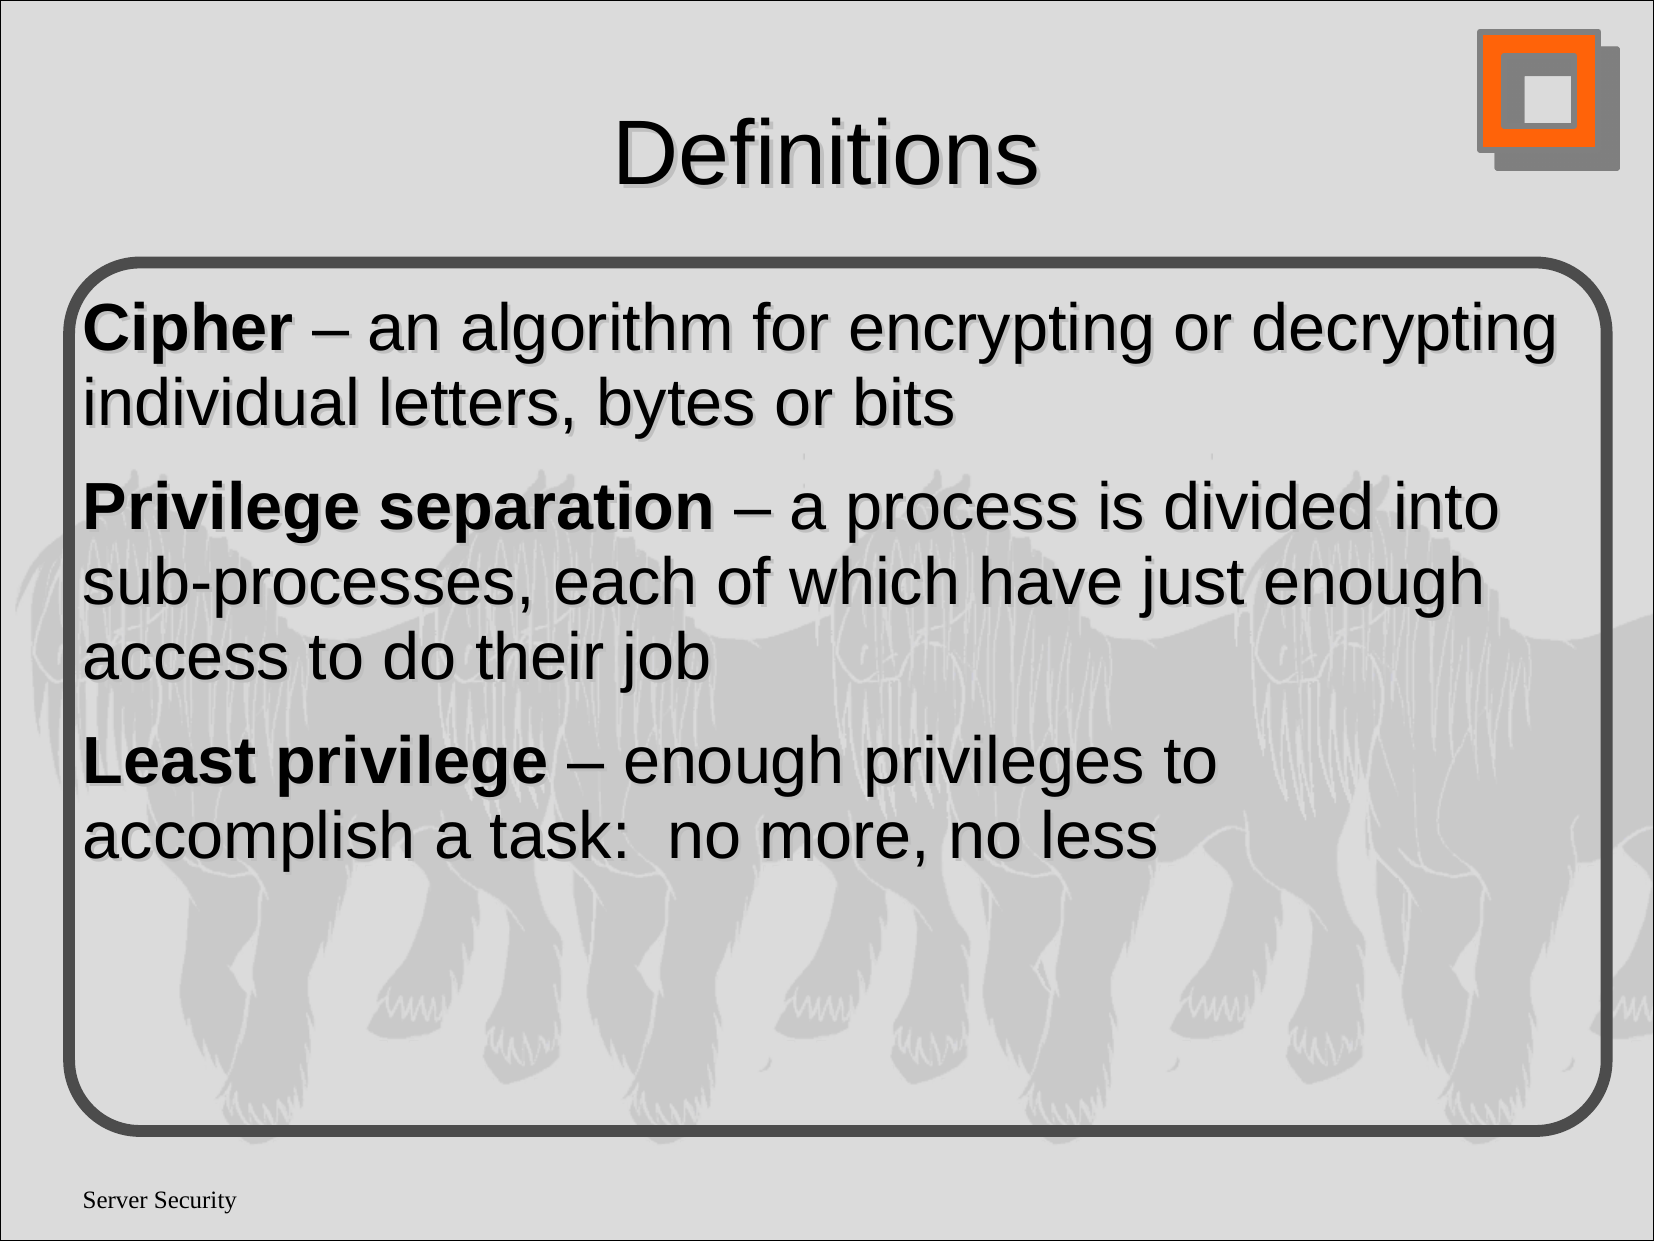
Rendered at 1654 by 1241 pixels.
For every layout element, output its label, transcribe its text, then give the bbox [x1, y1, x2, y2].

list Cipher – an algorithm for encrypting or decrypting individual letters, bytes or bits Privilege separation – a process is divided into sub-processes, each of which have just enough access to do their job Least privilege – enough privileges to accomplish a task: no more, no less [82, 290, 1571, 1109]
title Definitions [82, 49, 1571, 257]
